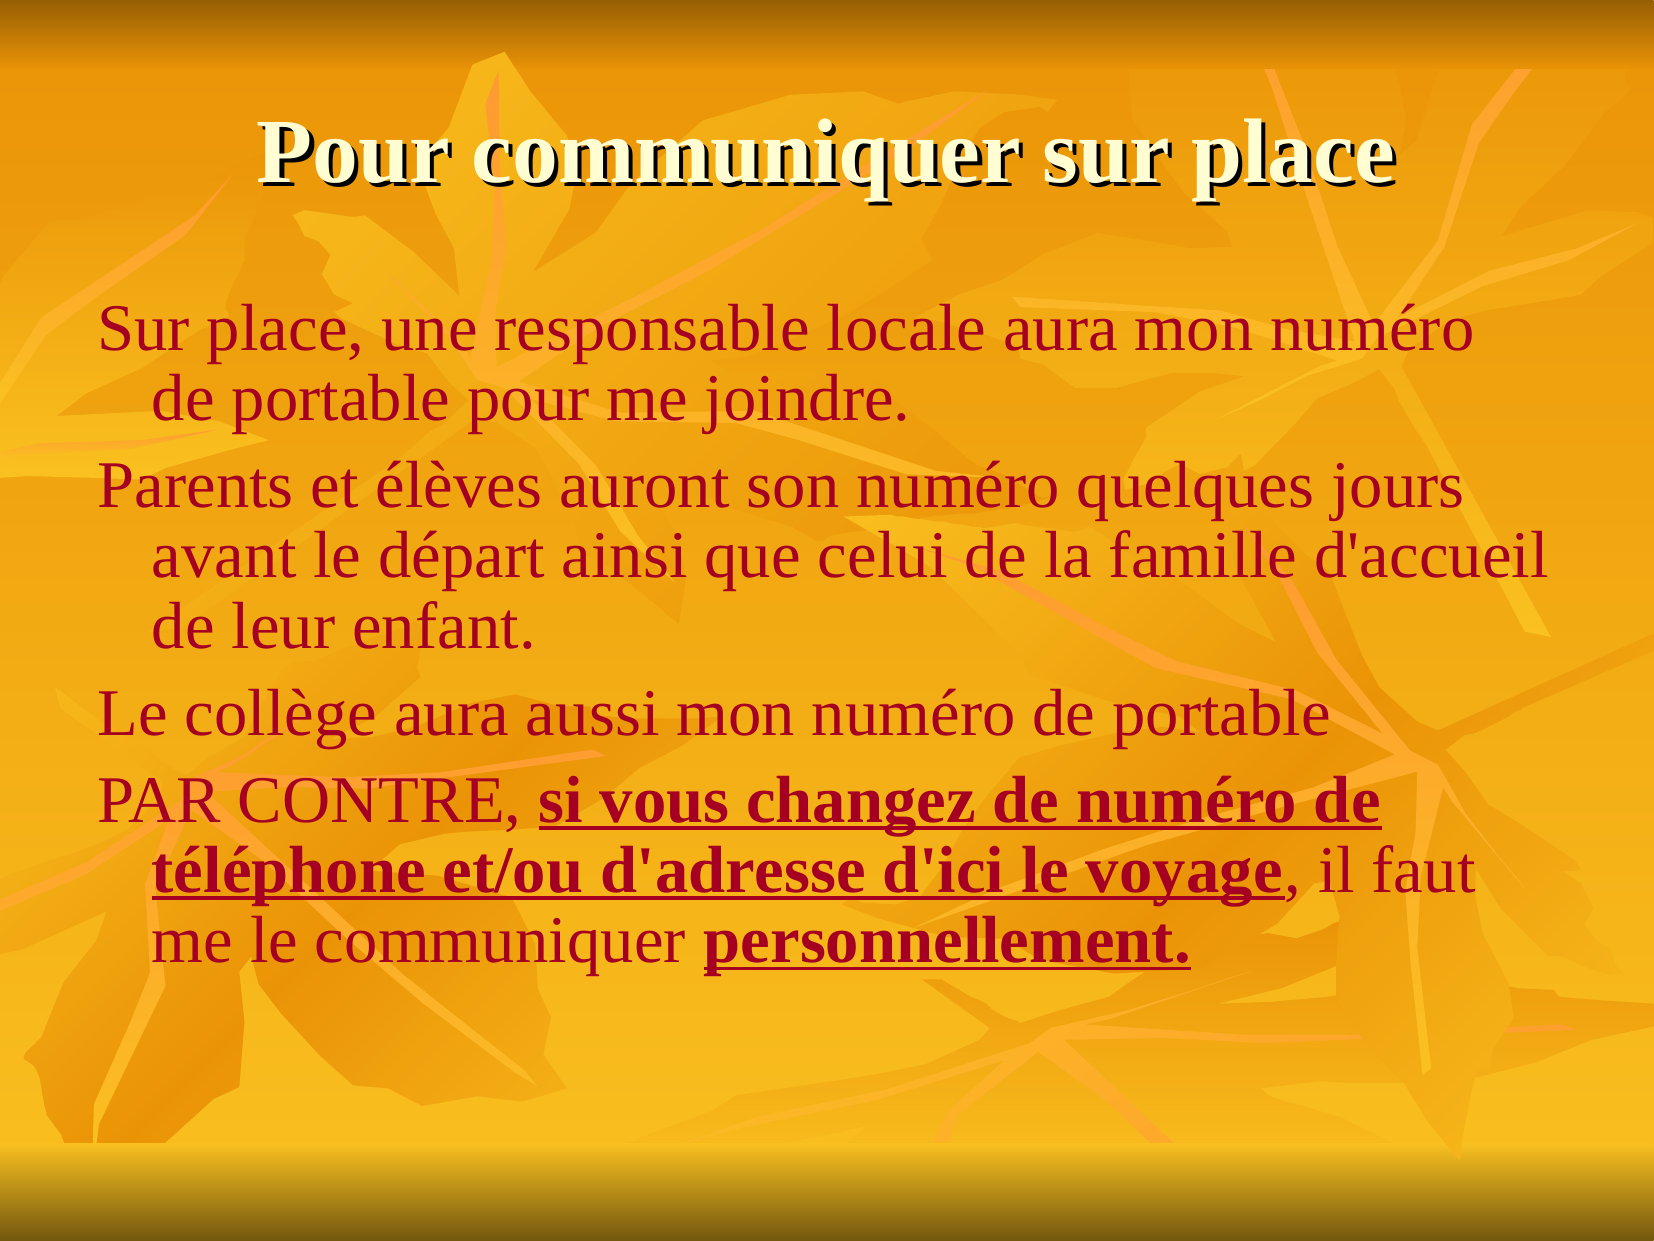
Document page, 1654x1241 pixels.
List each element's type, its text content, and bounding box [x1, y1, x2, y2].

title Pour communiquer sur place [82, 50, 1571, 257]
text_box Sur place, une responsable locale aura mon numéro de portable pour me joindre. Parents et élèves auront son numéro quelques jours avant le départ ainsi que celui de la famille d'accueil de leur enfant. Le collège aura aussi mon numéro de portable PAR CONTRE, si vous changez de numéro de téléphone et/ou d'adresse d'ici le voyage, il faut me le communiquer personnellement. [82, 286, 1571, 1241]
